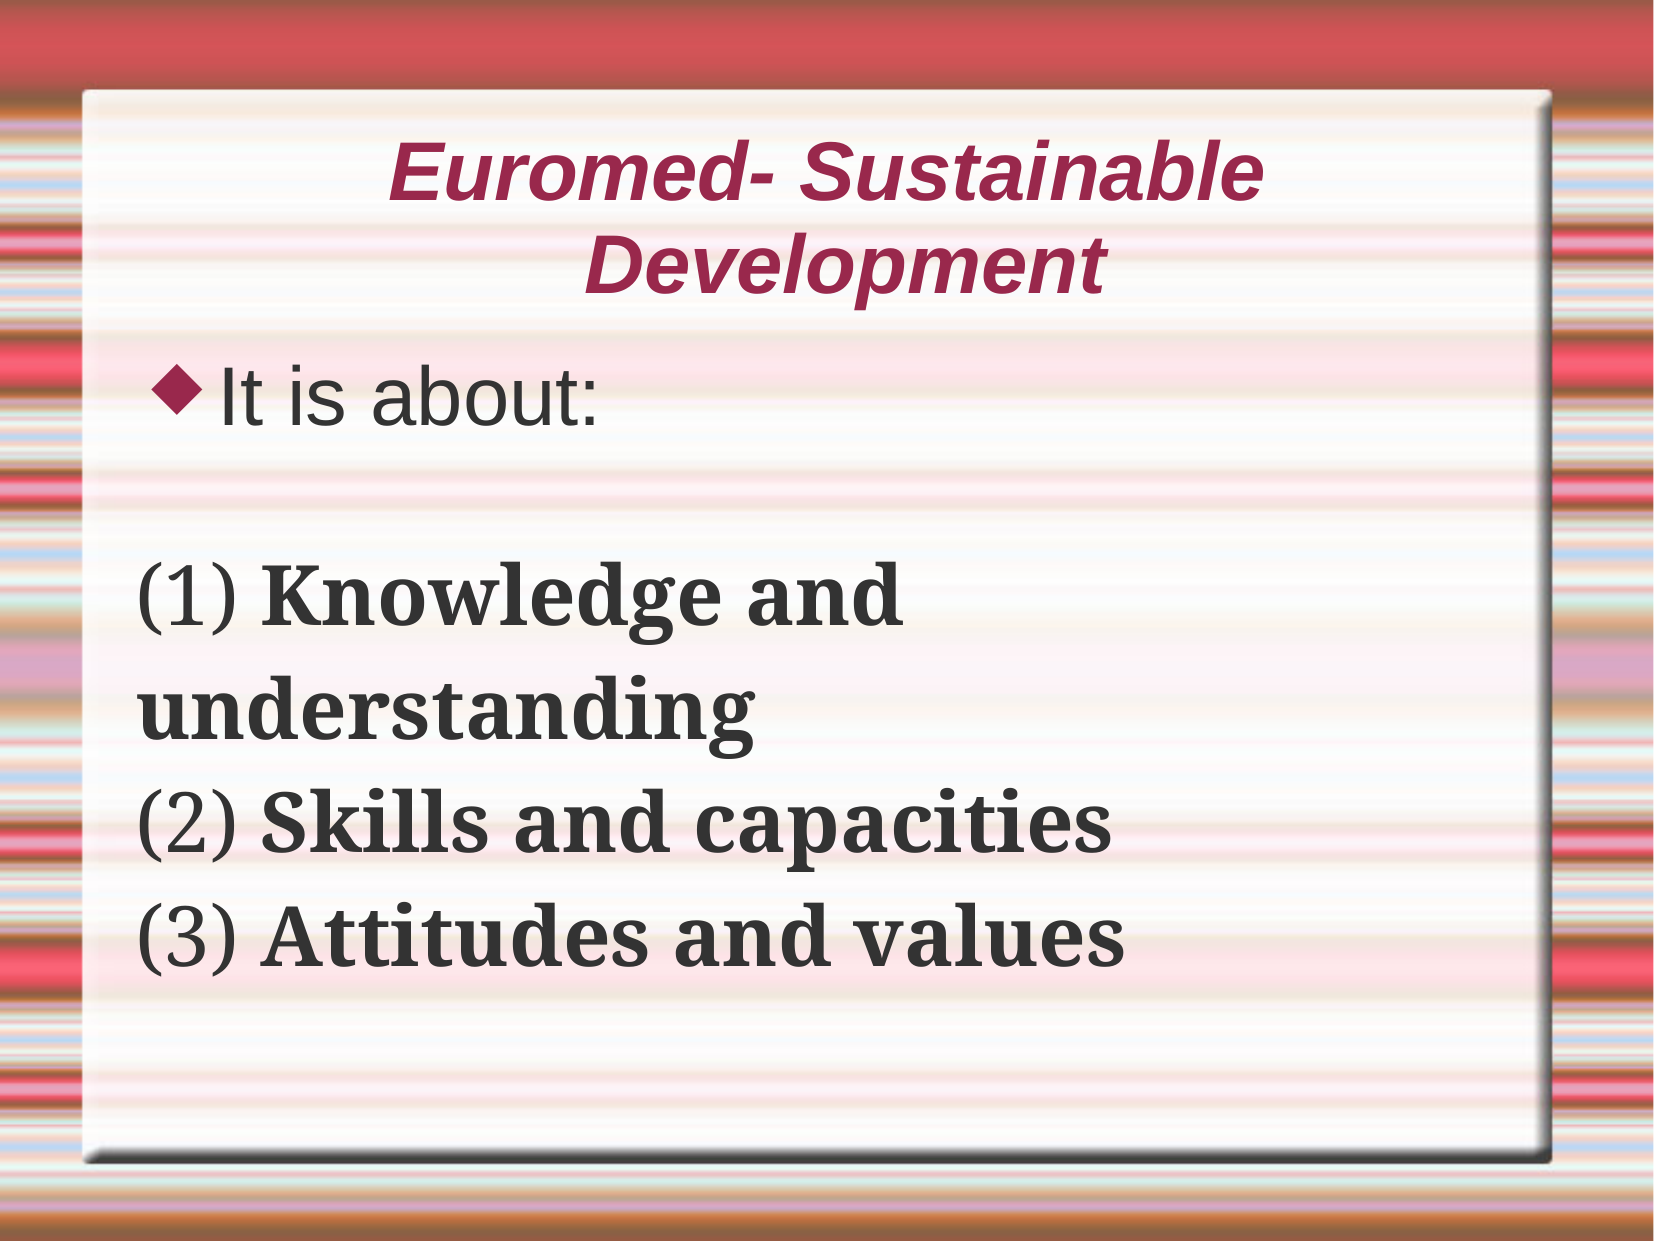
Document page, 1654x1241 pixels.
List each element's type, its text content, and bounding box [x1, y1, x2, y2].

picture [0, 0, 1654, 1241]
list It is about: (1) Knowledge and understanding (2) Skills and capacities (3) Attitudes and values [134, 350, 1516, 1133]
title Euromed- Sustainable Development [121, 114, 1534, 322]
